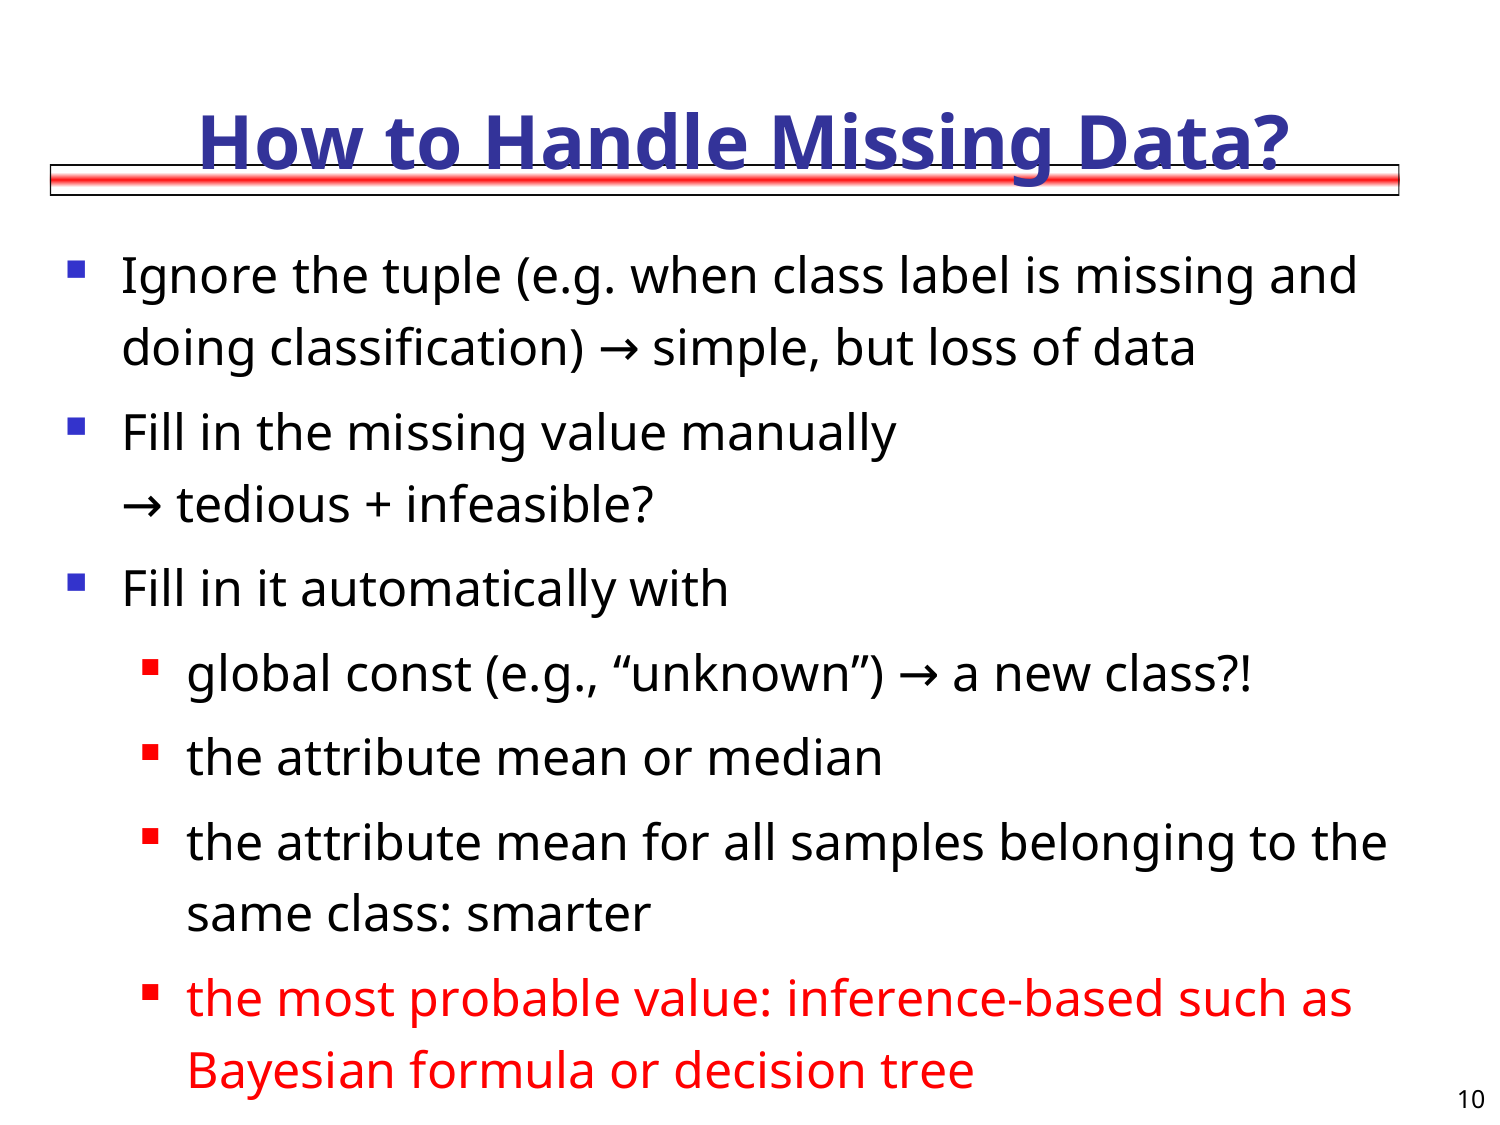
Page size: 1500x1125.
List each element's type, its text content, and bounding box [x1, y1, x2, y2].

text_box <number> [1187, 1062, 1500, 1125]
title How to Handle Missing Data? [124, 0, 1363, 192]
list Ignore the tuple (e.g. when class label is missing and doing classification) → simple, but loss of data Fill in the missing value manually → tedious + infeasible? Fill in it automatically with global const (e.g., “unknown”) → a new class?! the attribute mean or median the attribute mean for all samples belonging to the same class: smarter the most probable value: inference-based such as Bayesian formula or decision tree [50, 224, 1450, 1106]
